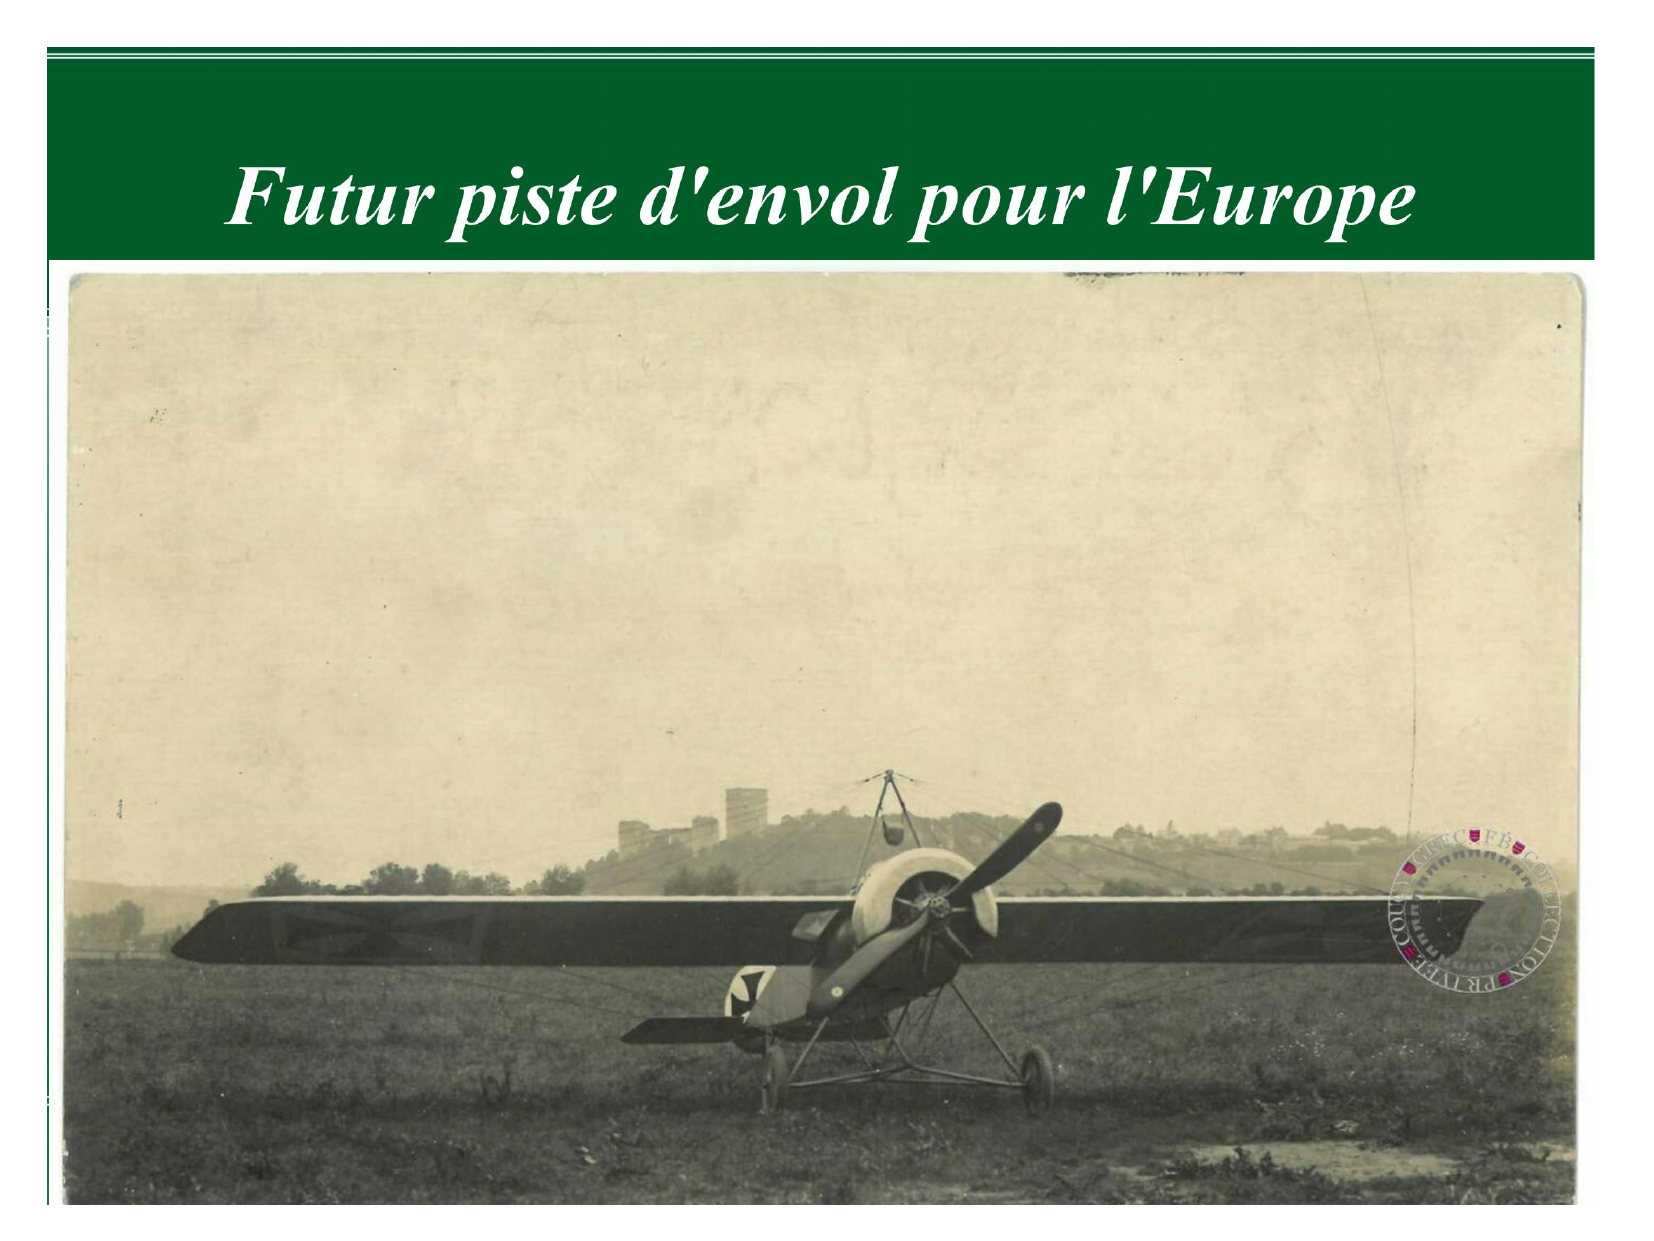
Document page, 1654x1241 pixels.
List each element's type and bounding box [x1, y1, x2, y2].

picture [47, 47, 1595, 1205]
